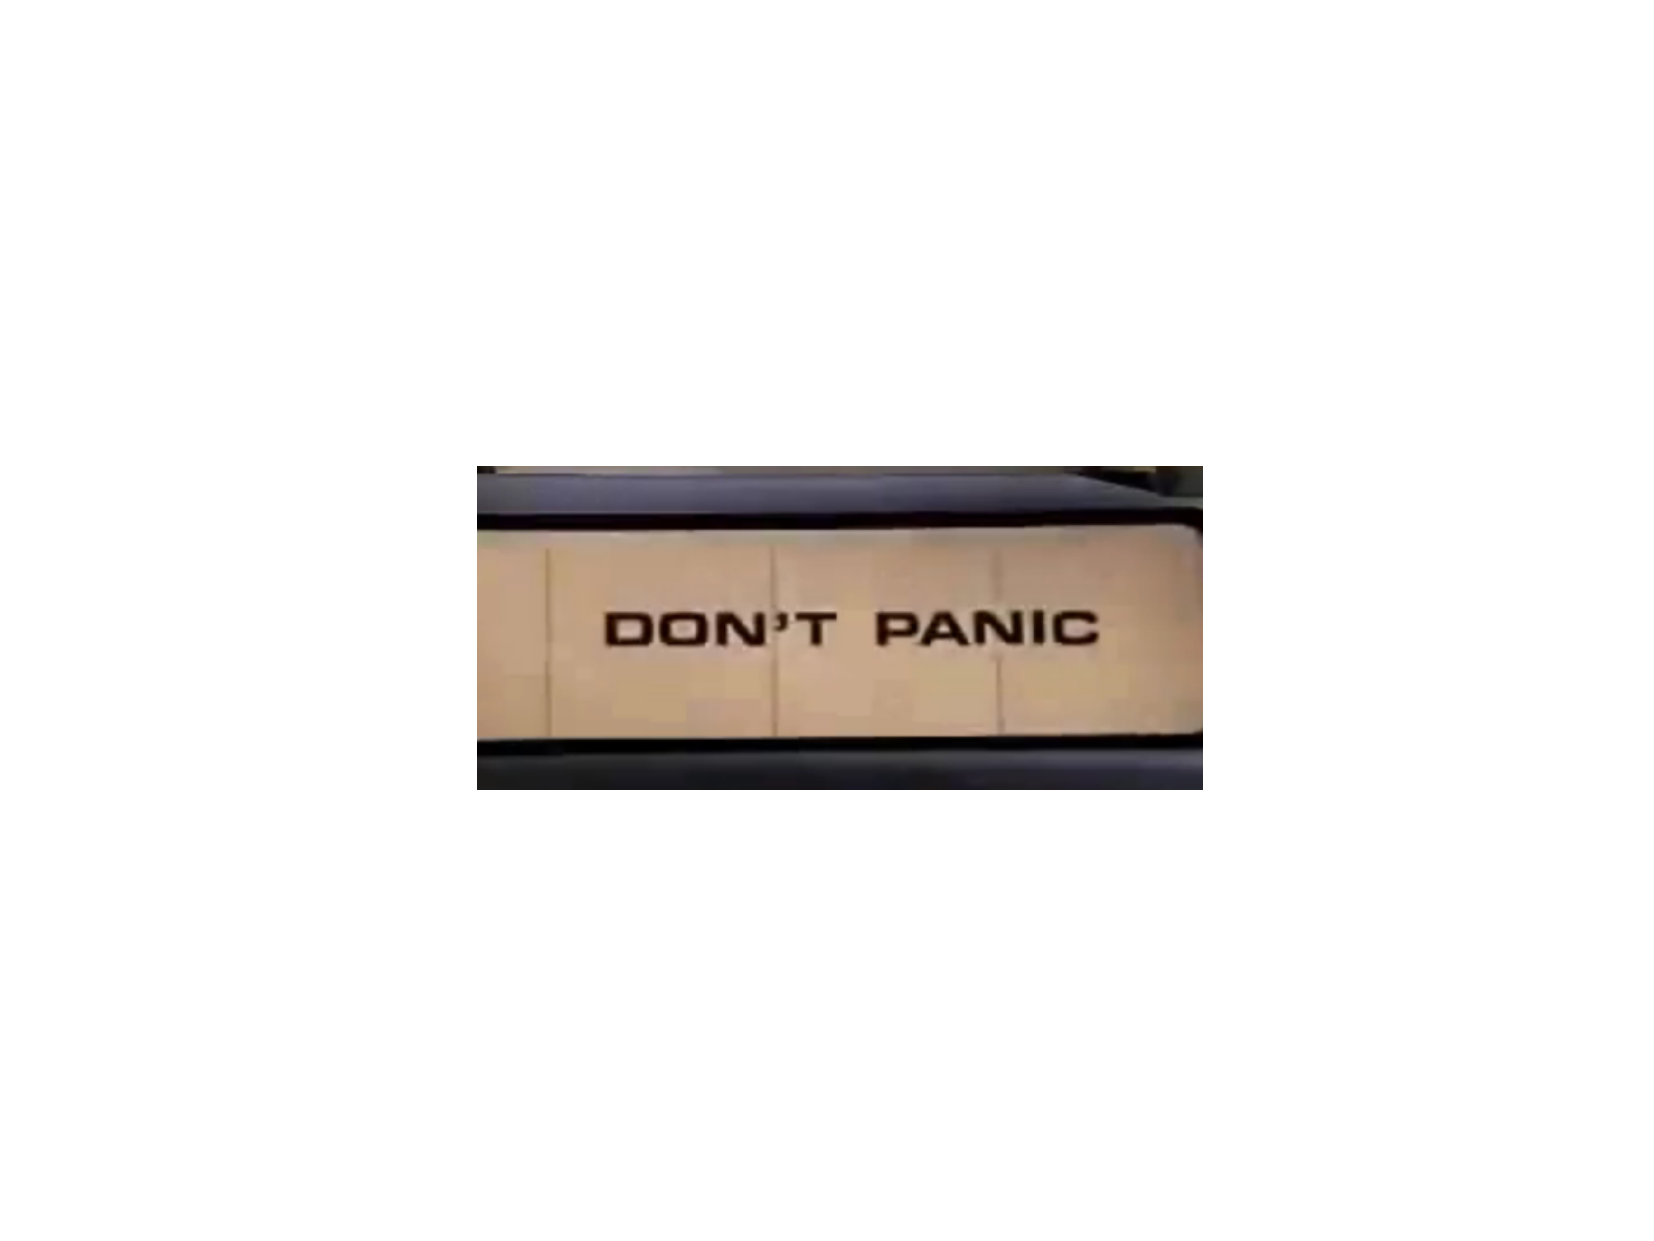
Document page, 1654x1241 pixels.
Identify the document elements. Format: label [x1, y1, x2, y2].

picture [477, 466, 1203, 790]
